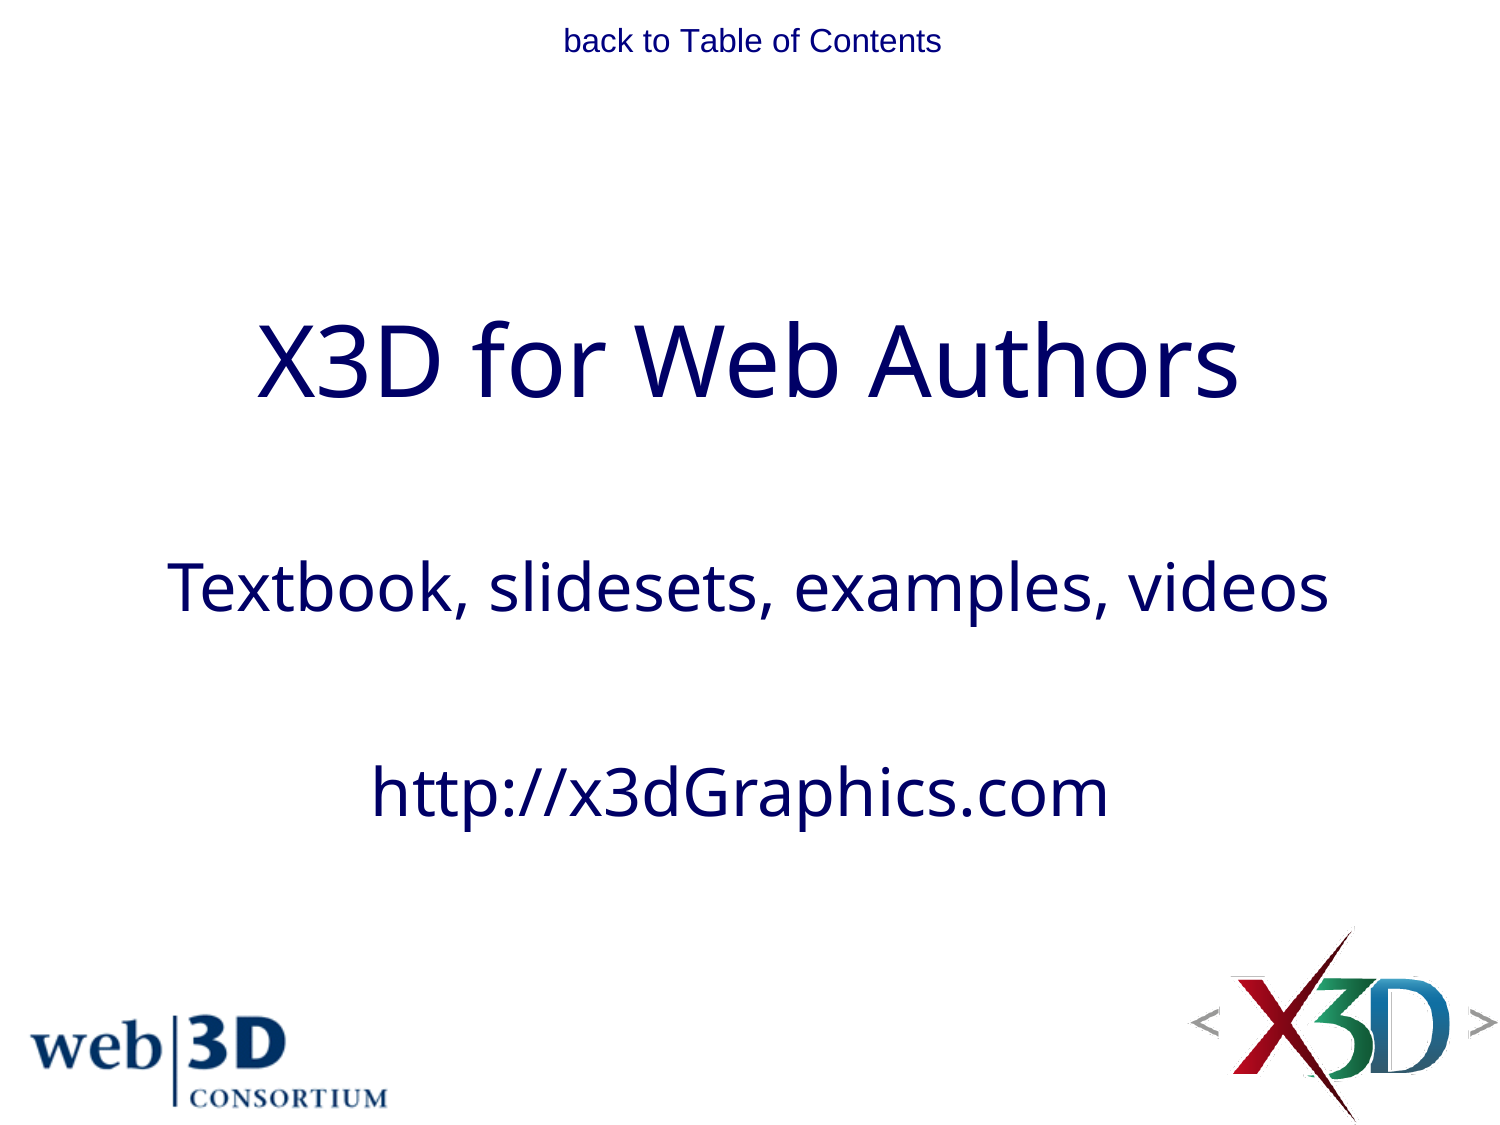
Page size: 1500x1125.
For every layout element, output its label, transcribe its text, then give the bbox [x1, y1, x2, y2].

title X3D for Web Authors Textbook, slidesets, examples, videos http://x3dGraphics.com [112, 314, 1388, 813]
picture [12, 998, 413, 1118]
picture [1187, 926, 1500, 1125]
text_box back to Table of Contents [548, 14, 958, 68]
